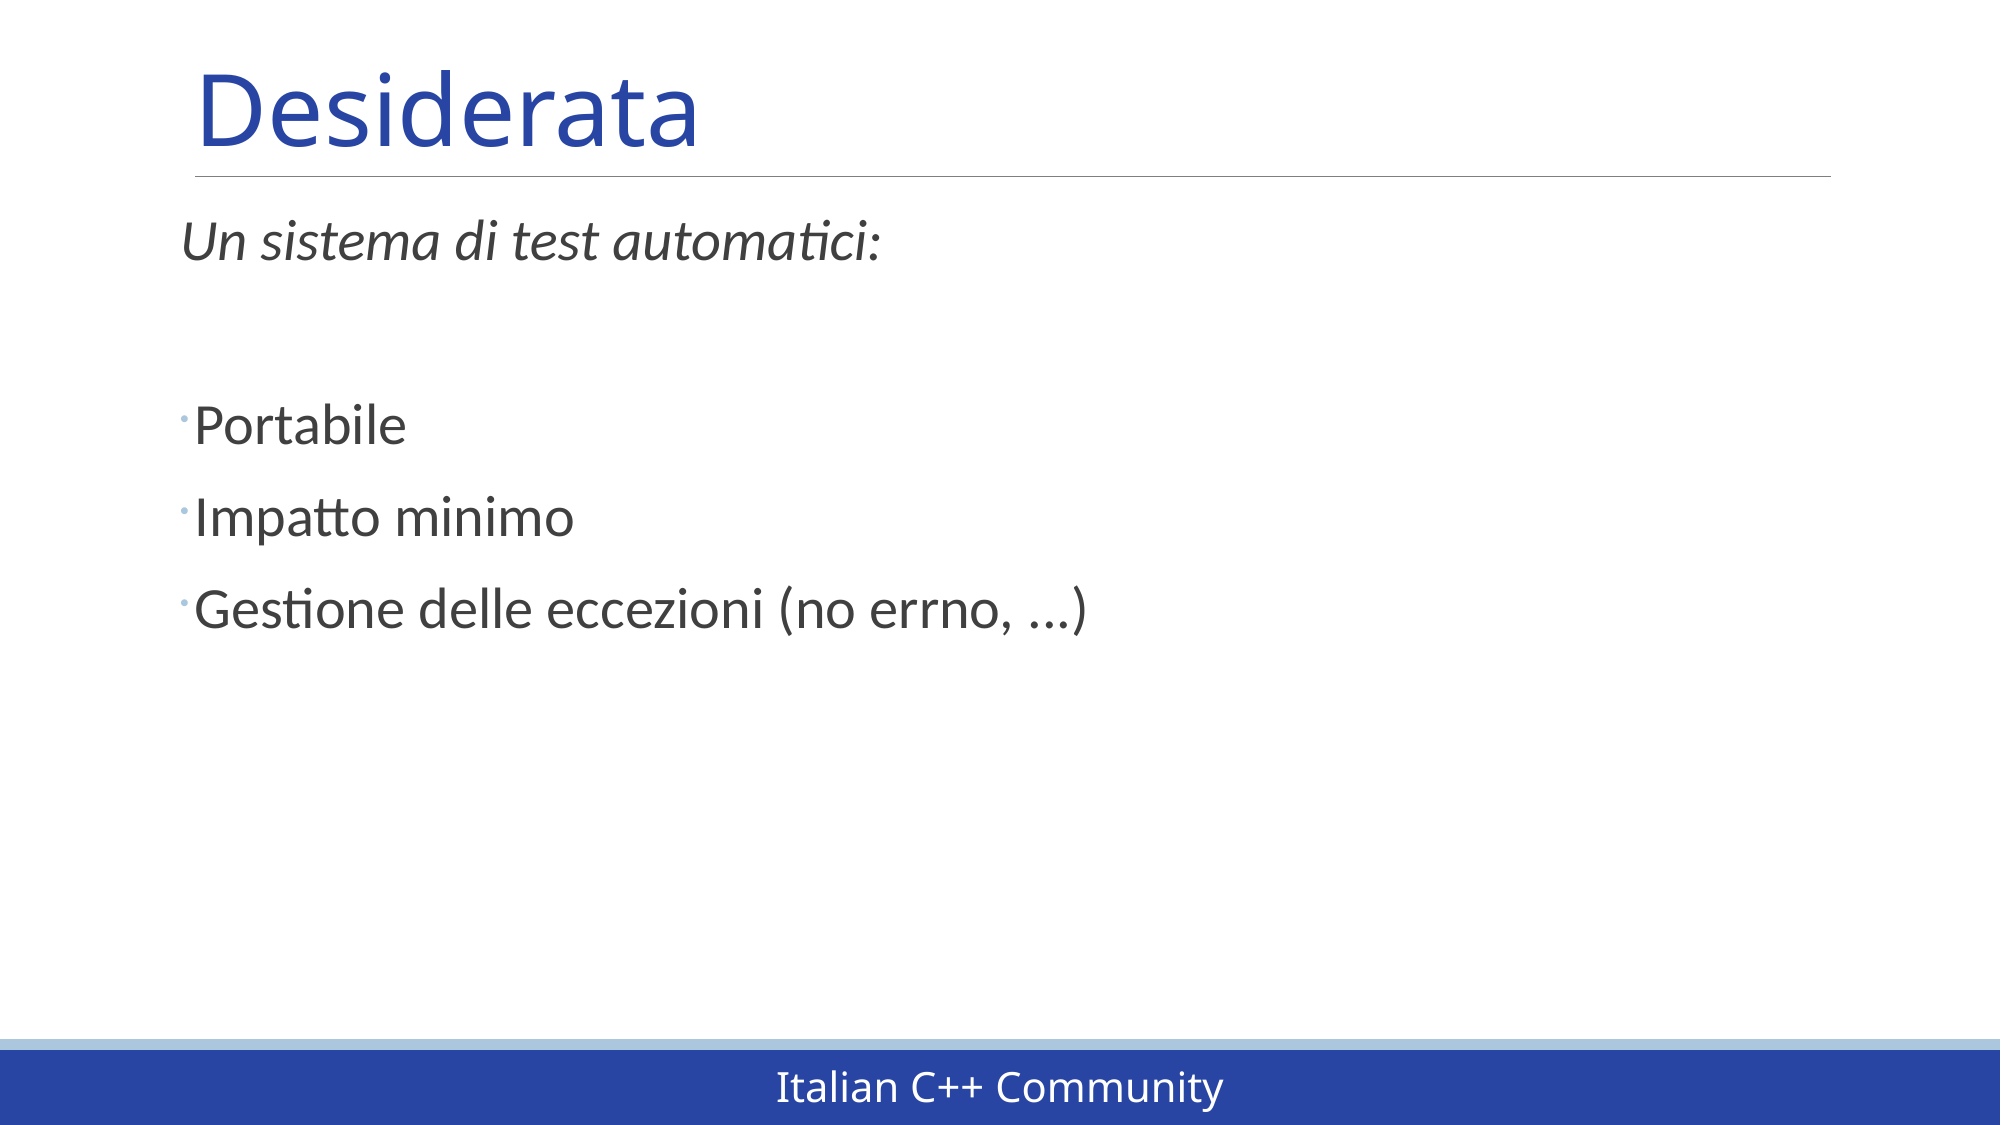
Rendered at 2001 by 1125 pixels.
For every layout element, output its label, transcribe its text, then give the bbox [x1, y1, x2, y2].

title Desiderata [179, 2, 1830, 175]
list Un sistema di test automatici: Portabile Impatto minimo Gestione delle eccezioni (no errno, ...) [179, 202, 1830, 1011]
